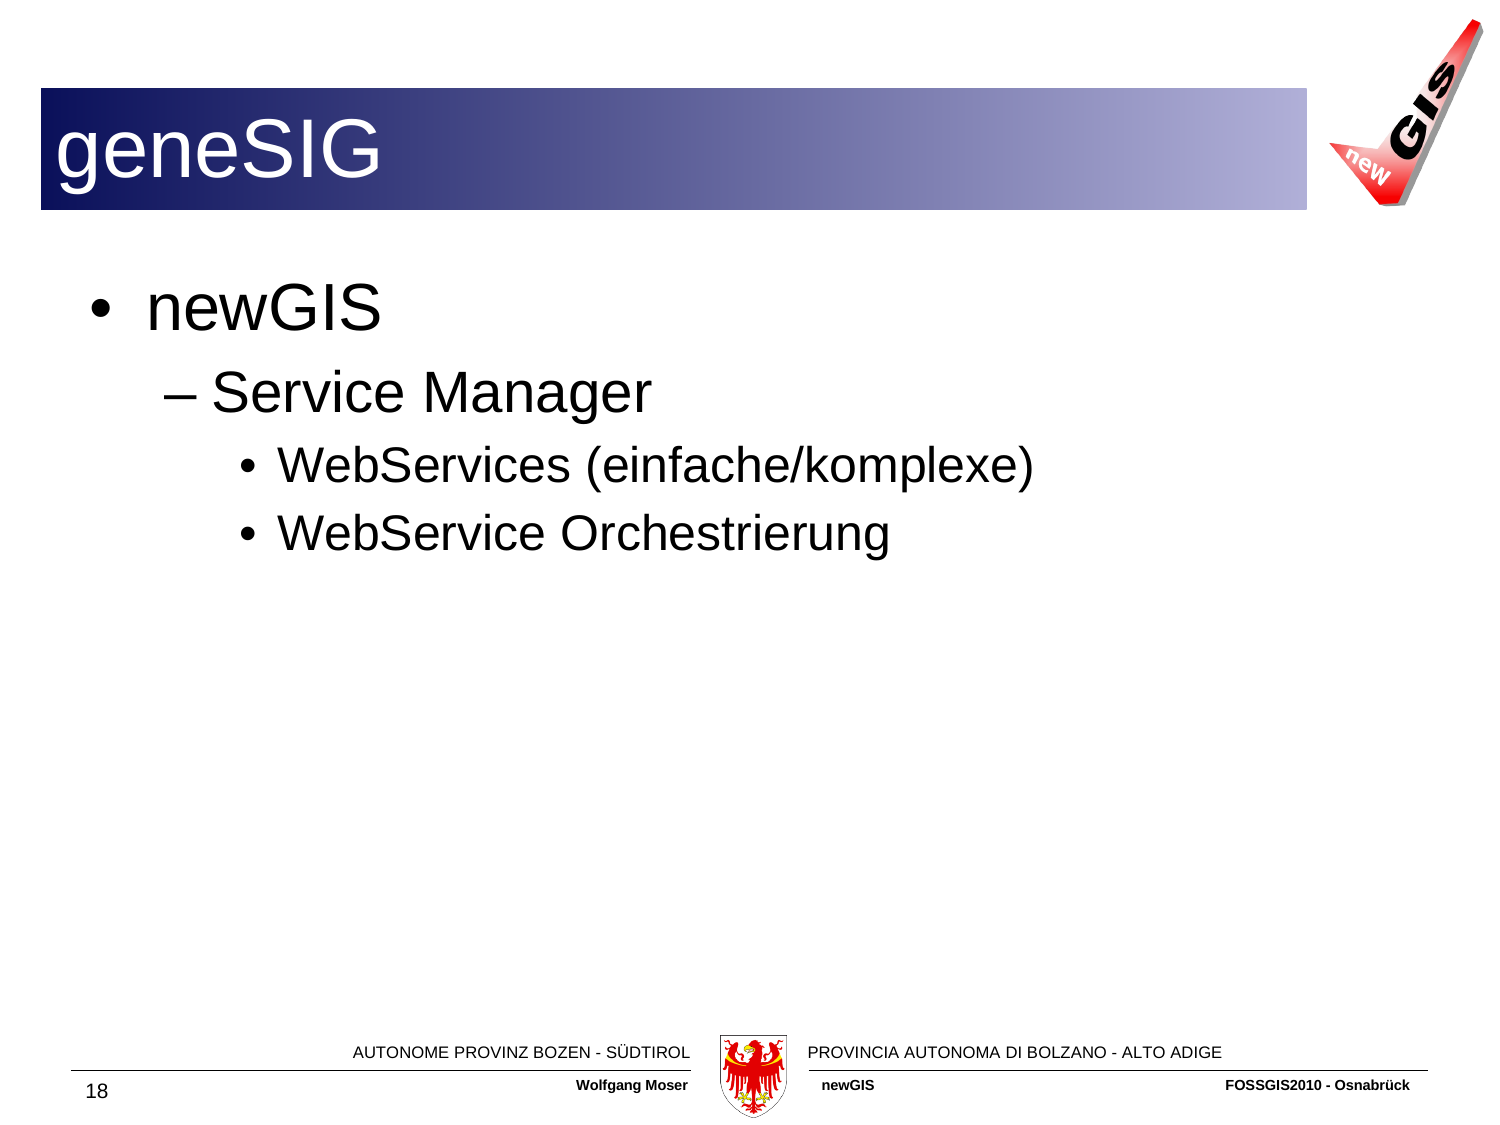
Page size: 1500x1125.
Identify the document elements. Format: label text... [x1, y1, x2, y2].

picture [720, 1035, 787, 1118]
list newGIS Service Manager WebServices (einfache/komplexe) WebService Orchestrierung [75, 262, 1426, 1006]
picture [1328, 18, 1485, 207]
text_box geneSIG [41, 88, 1307, 210]
